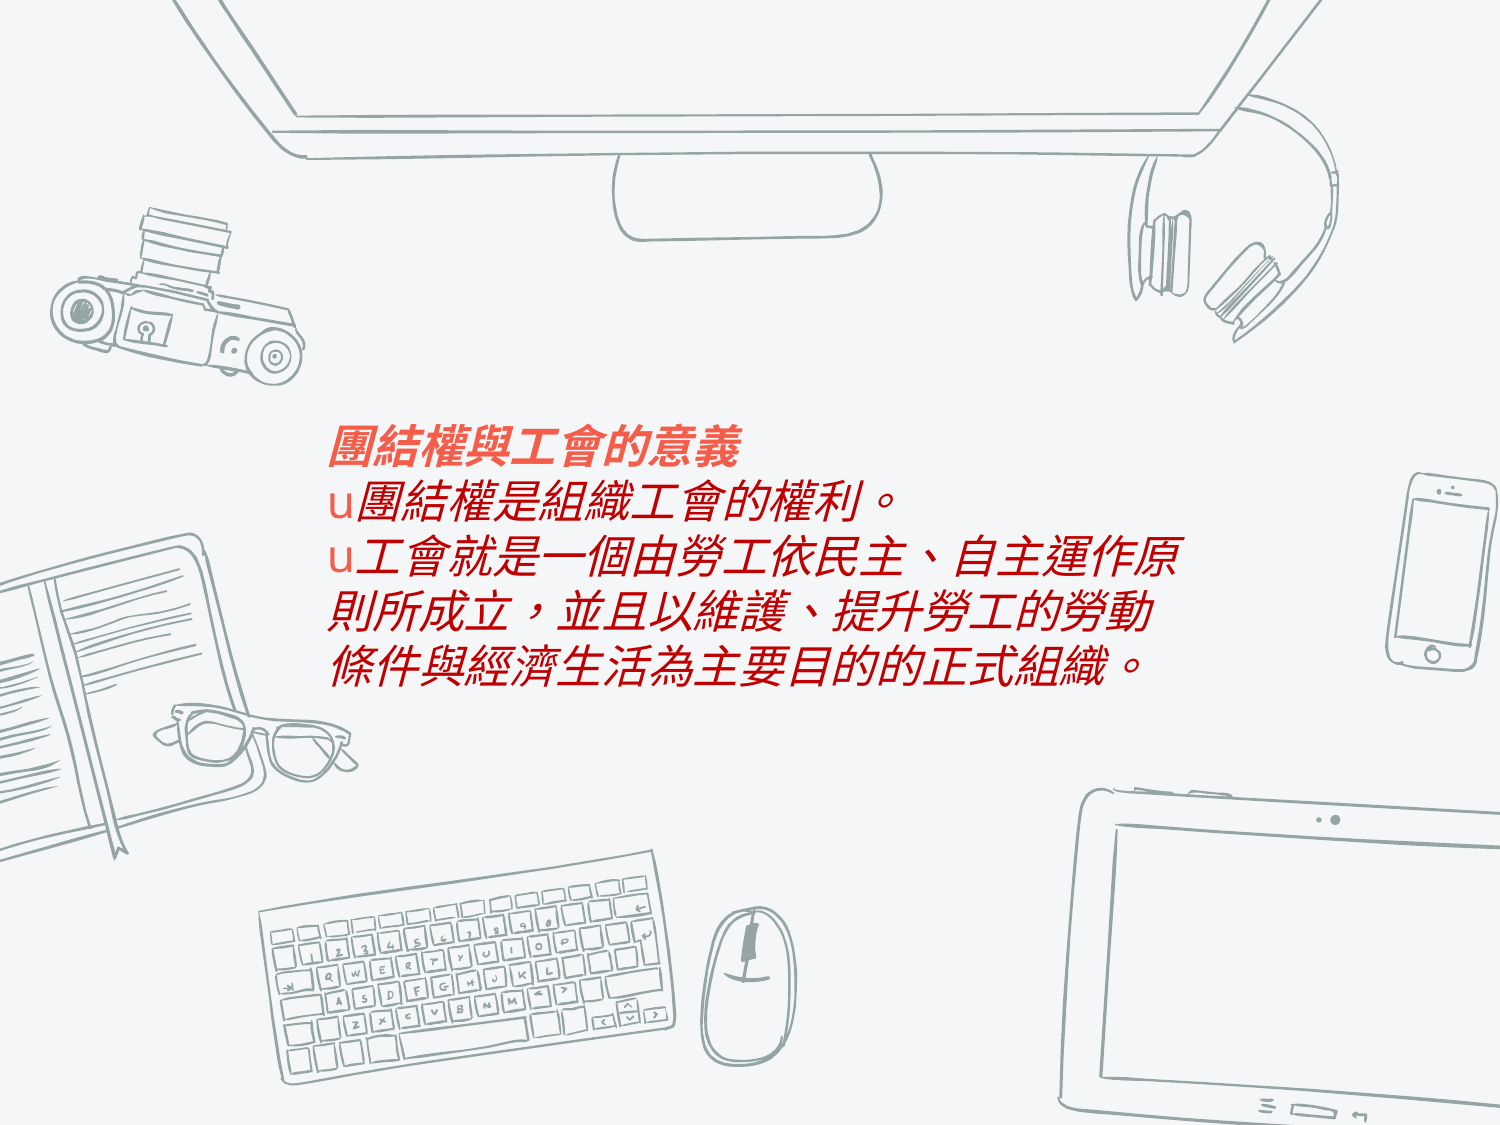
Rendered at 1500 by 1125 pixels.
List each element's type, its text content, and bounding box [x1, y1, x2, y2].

list 團結權與工會的意義 團結權是組織工會的權利。 工會就是一個由勞工依民主、自主運作原則所成立，並且以維護、提升勞工的勞動條件與經濟生活為主要目的的正式組織。 [311, 385, 1211, 726]
